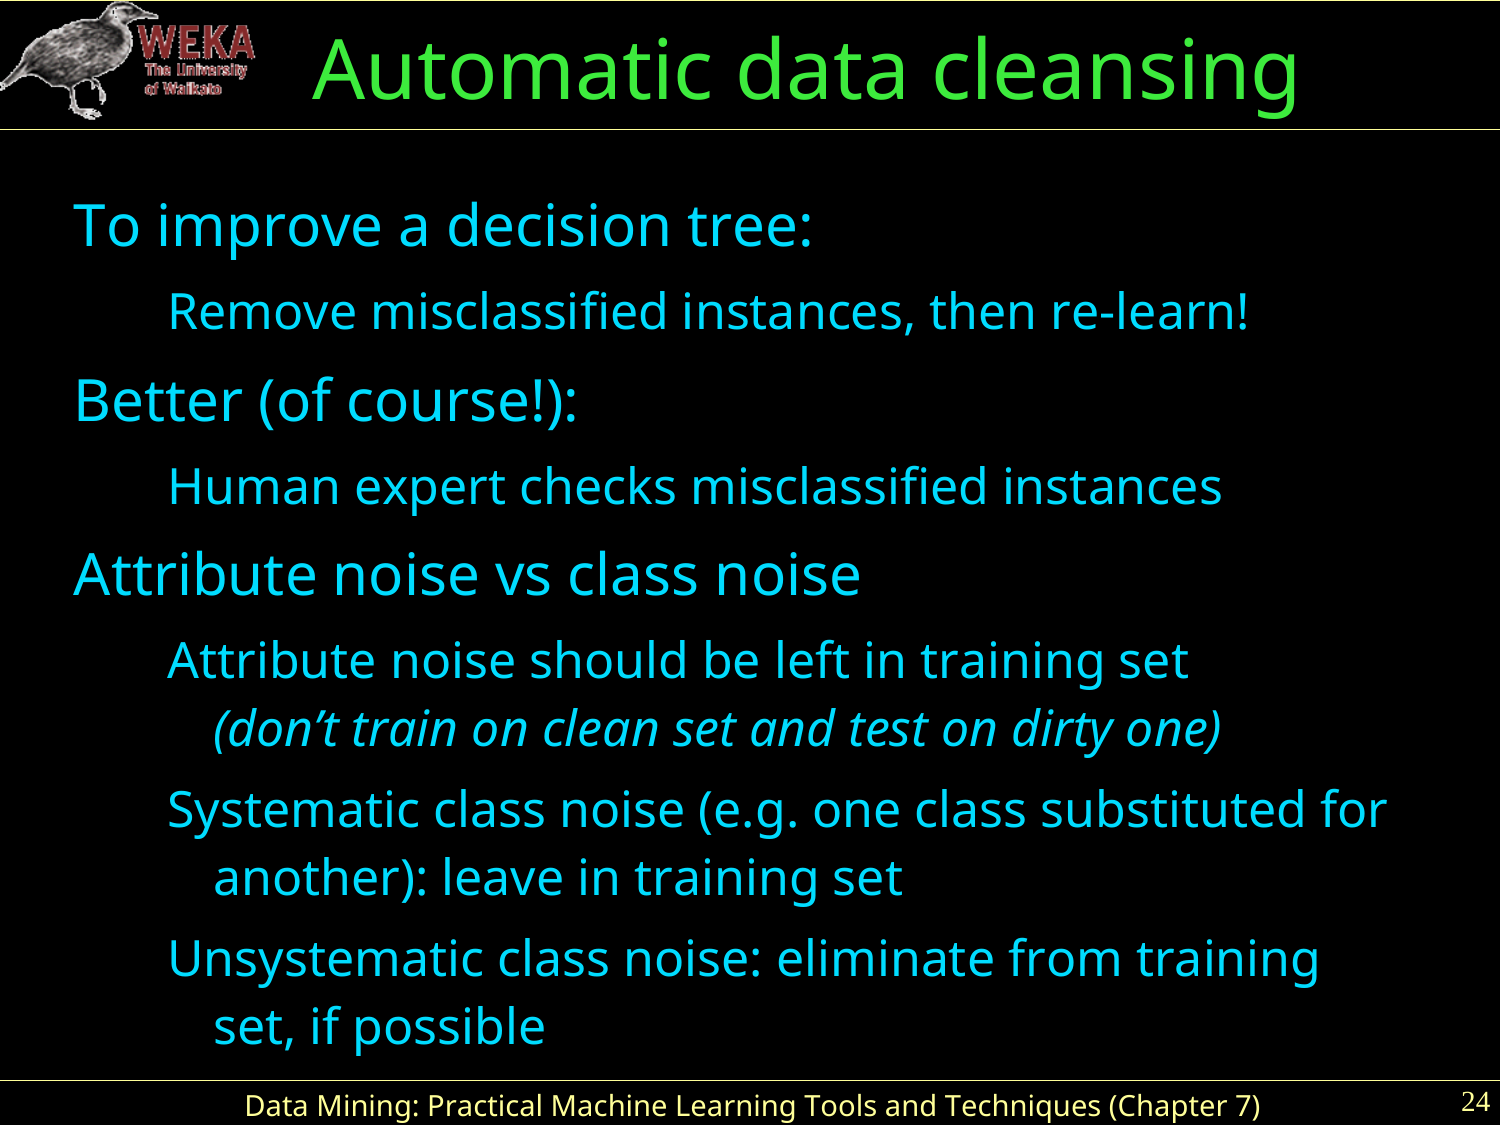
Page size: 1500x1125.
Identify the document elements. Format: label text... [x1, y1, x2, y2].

title Automatic data cleansing [297, 0, 1500, 148]
text_box To improve a decision tree: Remove misclassified instances, then re-learn! Better (of course!): Human expert checks misclassified instances Attribute noise vs class noise Attribute noise should be left in training set (don’t train on clean set and test on dirty one) Systematic class noise (e.g. one class substituted for another): leave in training set Unsystematic class noise: eliminate from training set, if possible [59, 177, 1418, 940]
picture [0, 1, 266, 129]
